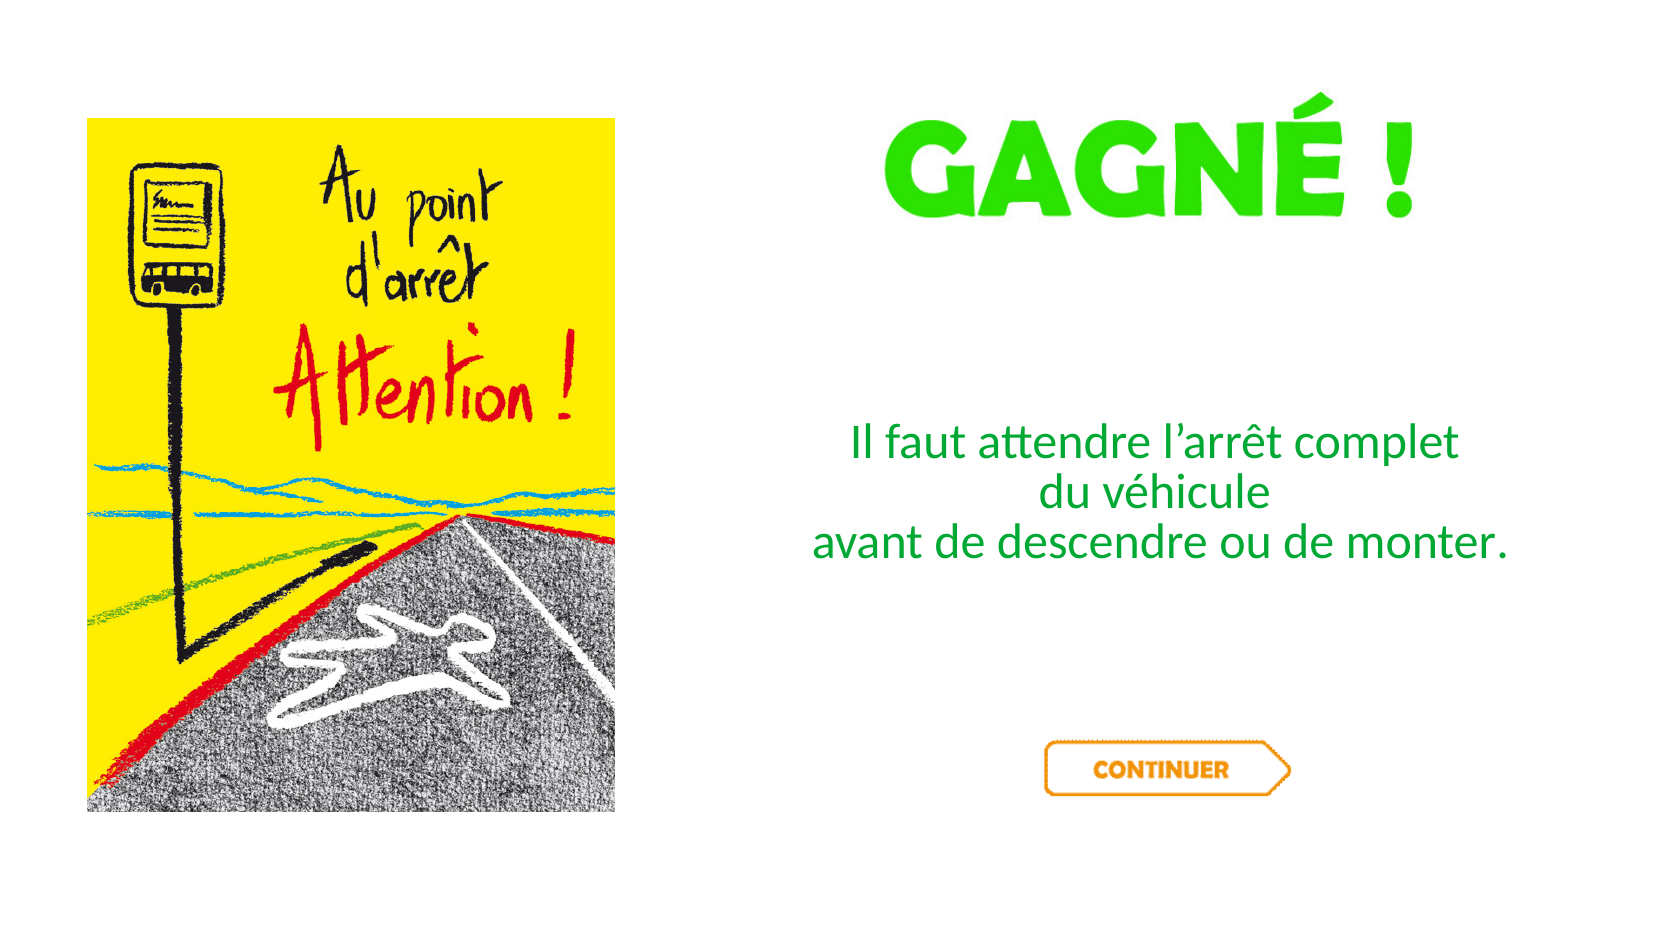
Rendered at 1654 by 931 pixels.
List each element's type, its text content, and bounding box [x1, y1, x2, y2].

picture [1043, 738, 1294, 799]
text_box Il faut attendre l’arrêt complet du véhicule avant de descendre ou de monter. [708, 413, 1613, 650]
picture [846, 71, 1459, 249]
picture [87, 118, 615, 812]
